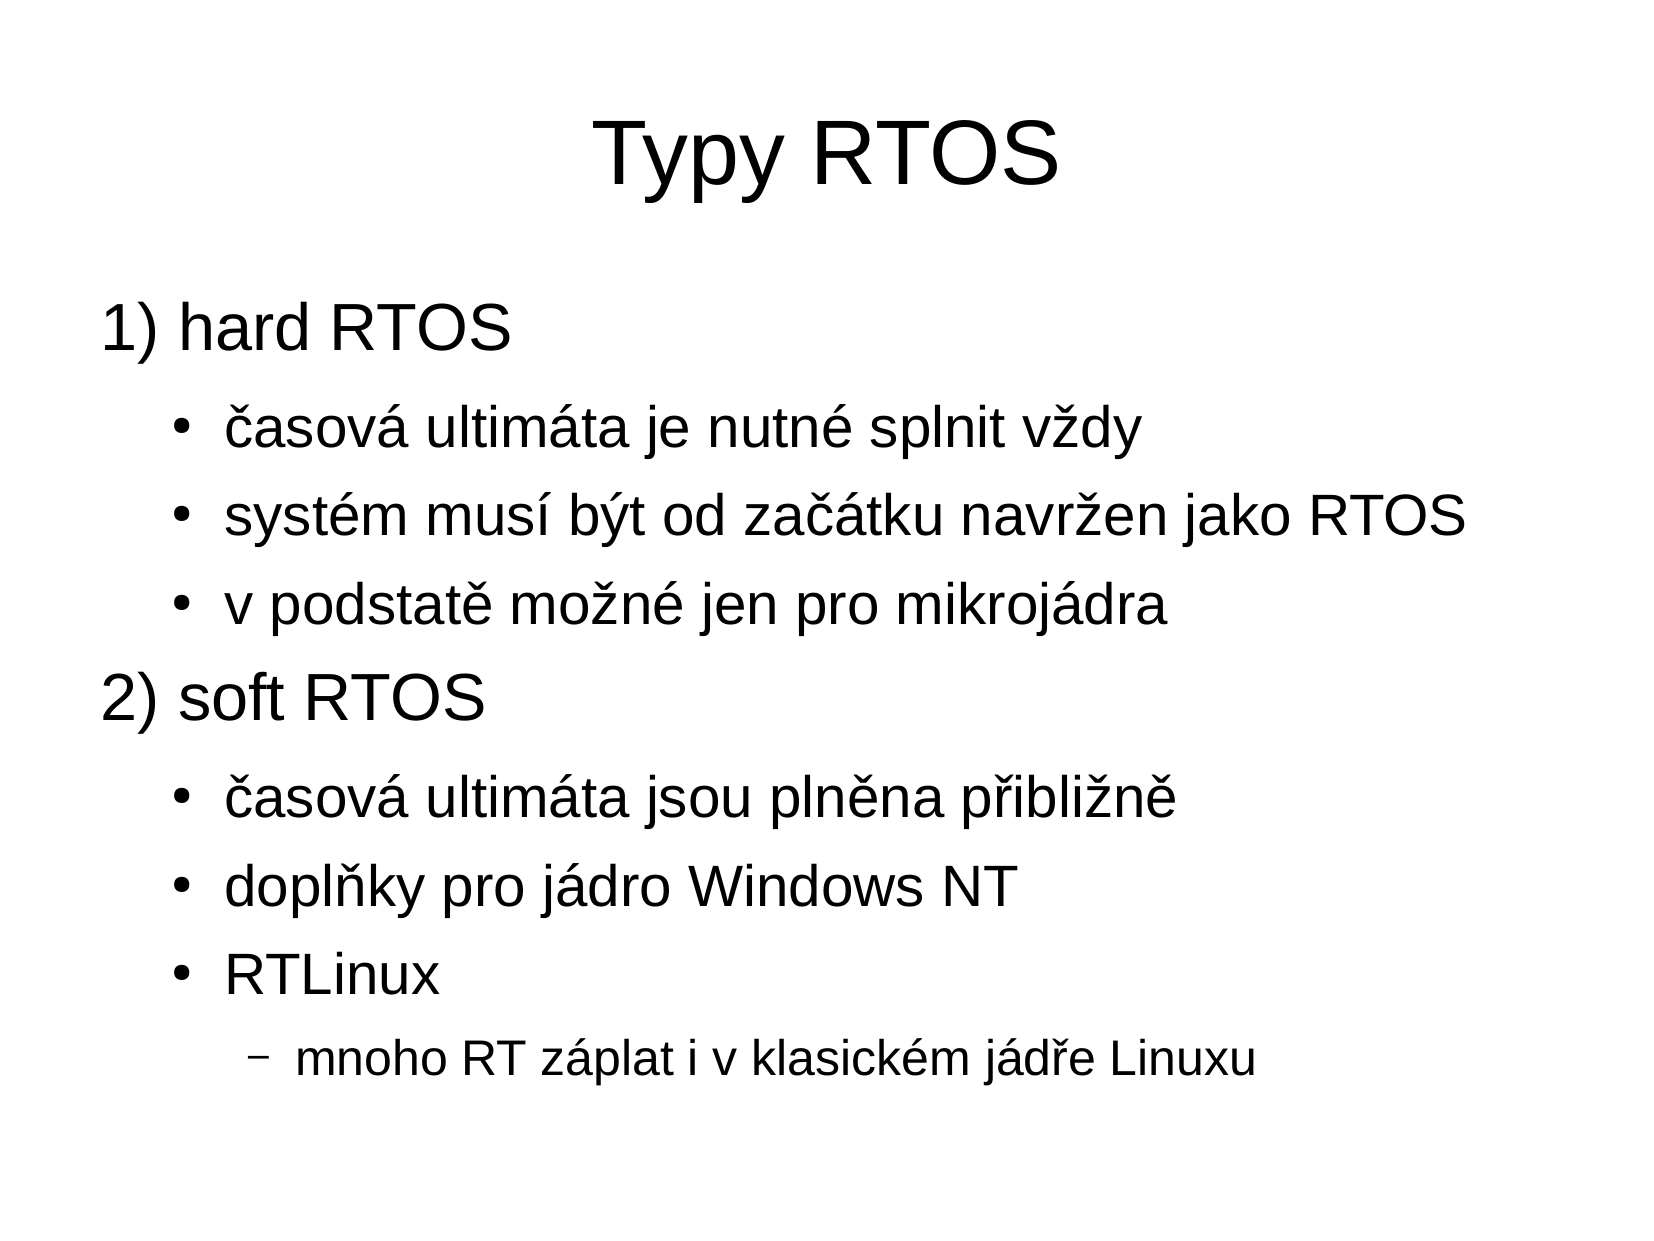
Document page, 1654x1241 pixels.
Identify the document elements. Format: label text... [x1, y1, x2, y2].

list hard RTOS časová ultimáta je nutné splnit vždy systém musí být od začátku navržen jako RTOS v podstatě možné jen pro mikrojádra soft RTOS časová ultimáta jsou plněna přibližně doplňky pro jádro Windows NT RTLinux mnoho RT záplat i v klasickém jádře Linuxu [82, 290, 1571, 1087]
title Typy RTOS [82, 49, 1571, 257]
